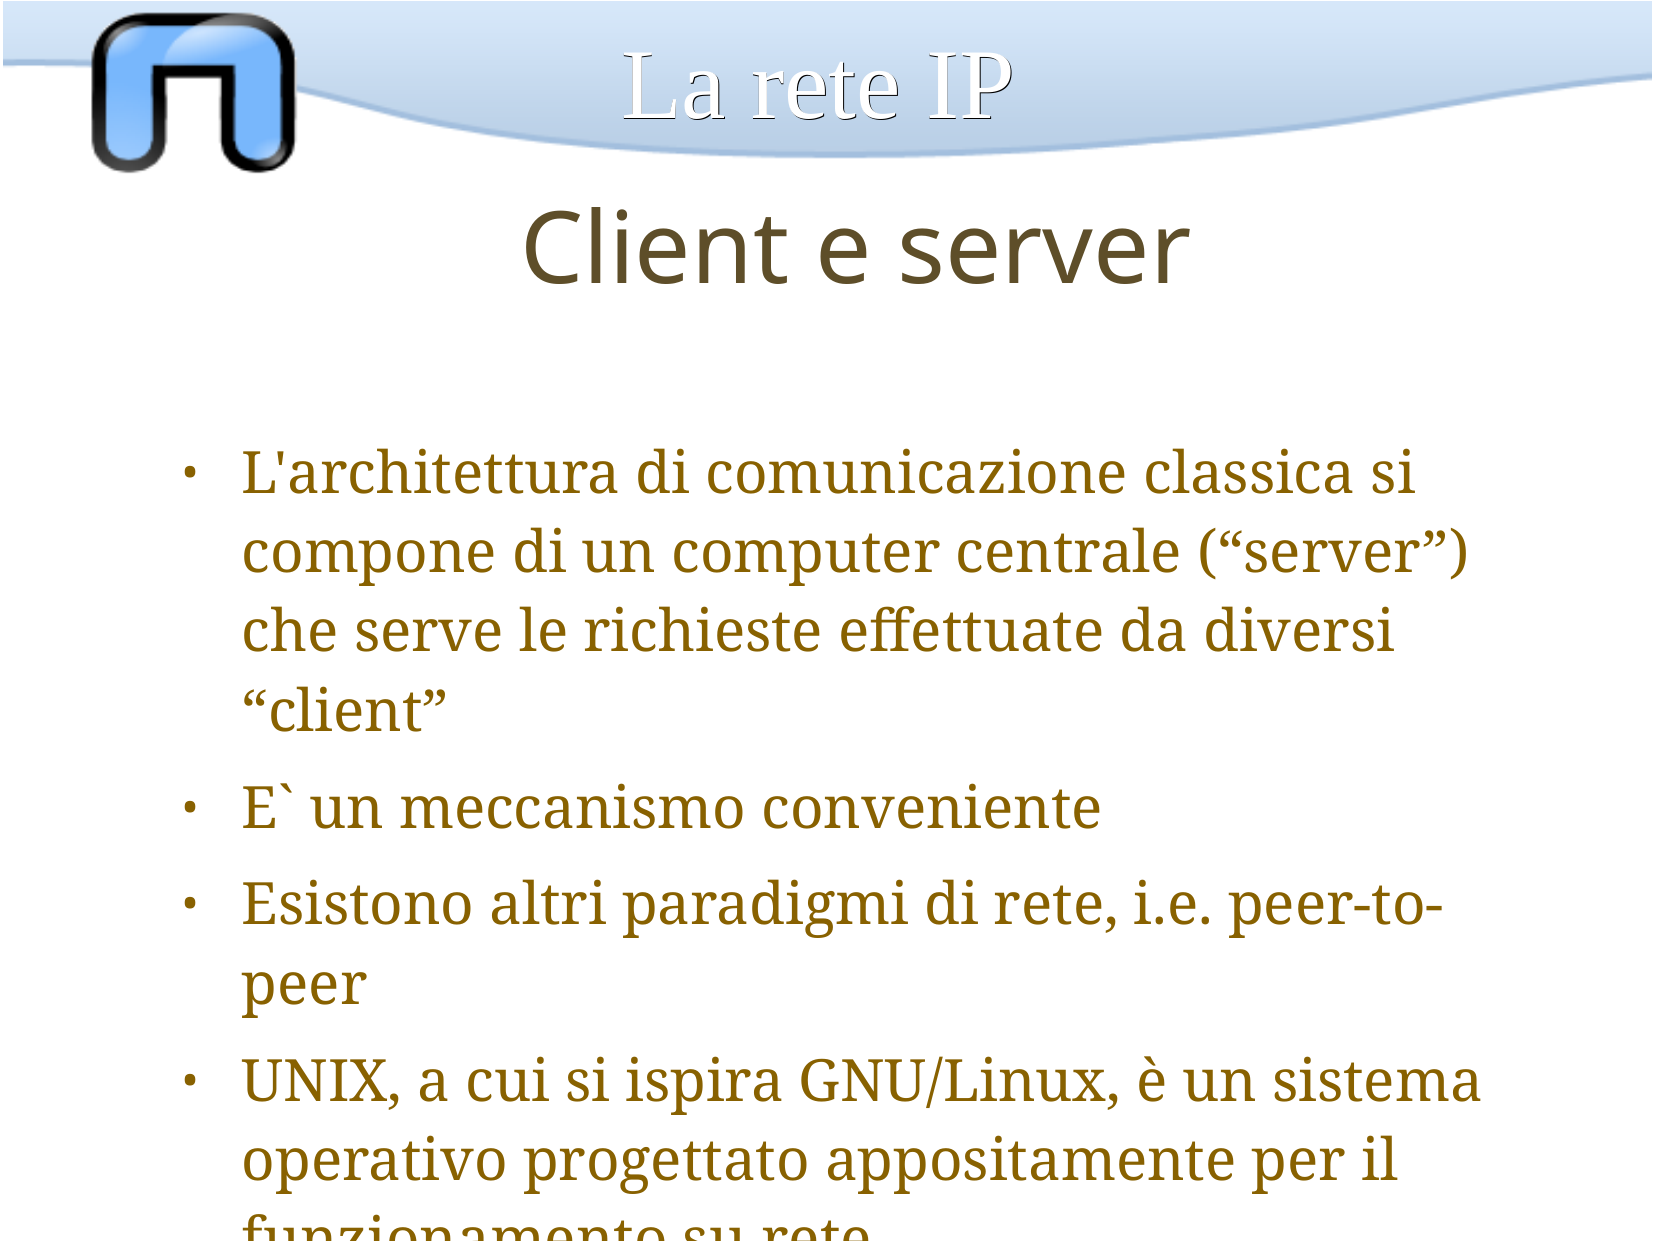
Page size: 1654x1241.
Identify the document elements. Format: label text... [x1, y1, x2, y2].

picture [0, 0, 1654, 1241]
title Client e server [147, 82, 1565, 408]
list L'architettura di comunicazione classica si compone di un computer centrale (“server”) che serve le richieste effettuate da diversi “client” E` un meccanismo conveniente Esistono altri paradigmi di rete, i.e. peer-to-peer UNIX, a cui si ispira GNU/Linux, è un sistema operativo progettato appositamente per il funzionamento su rete [147, 431, 1565, 1241]
text_box La rete IP [573, 29, 1063, 82]
